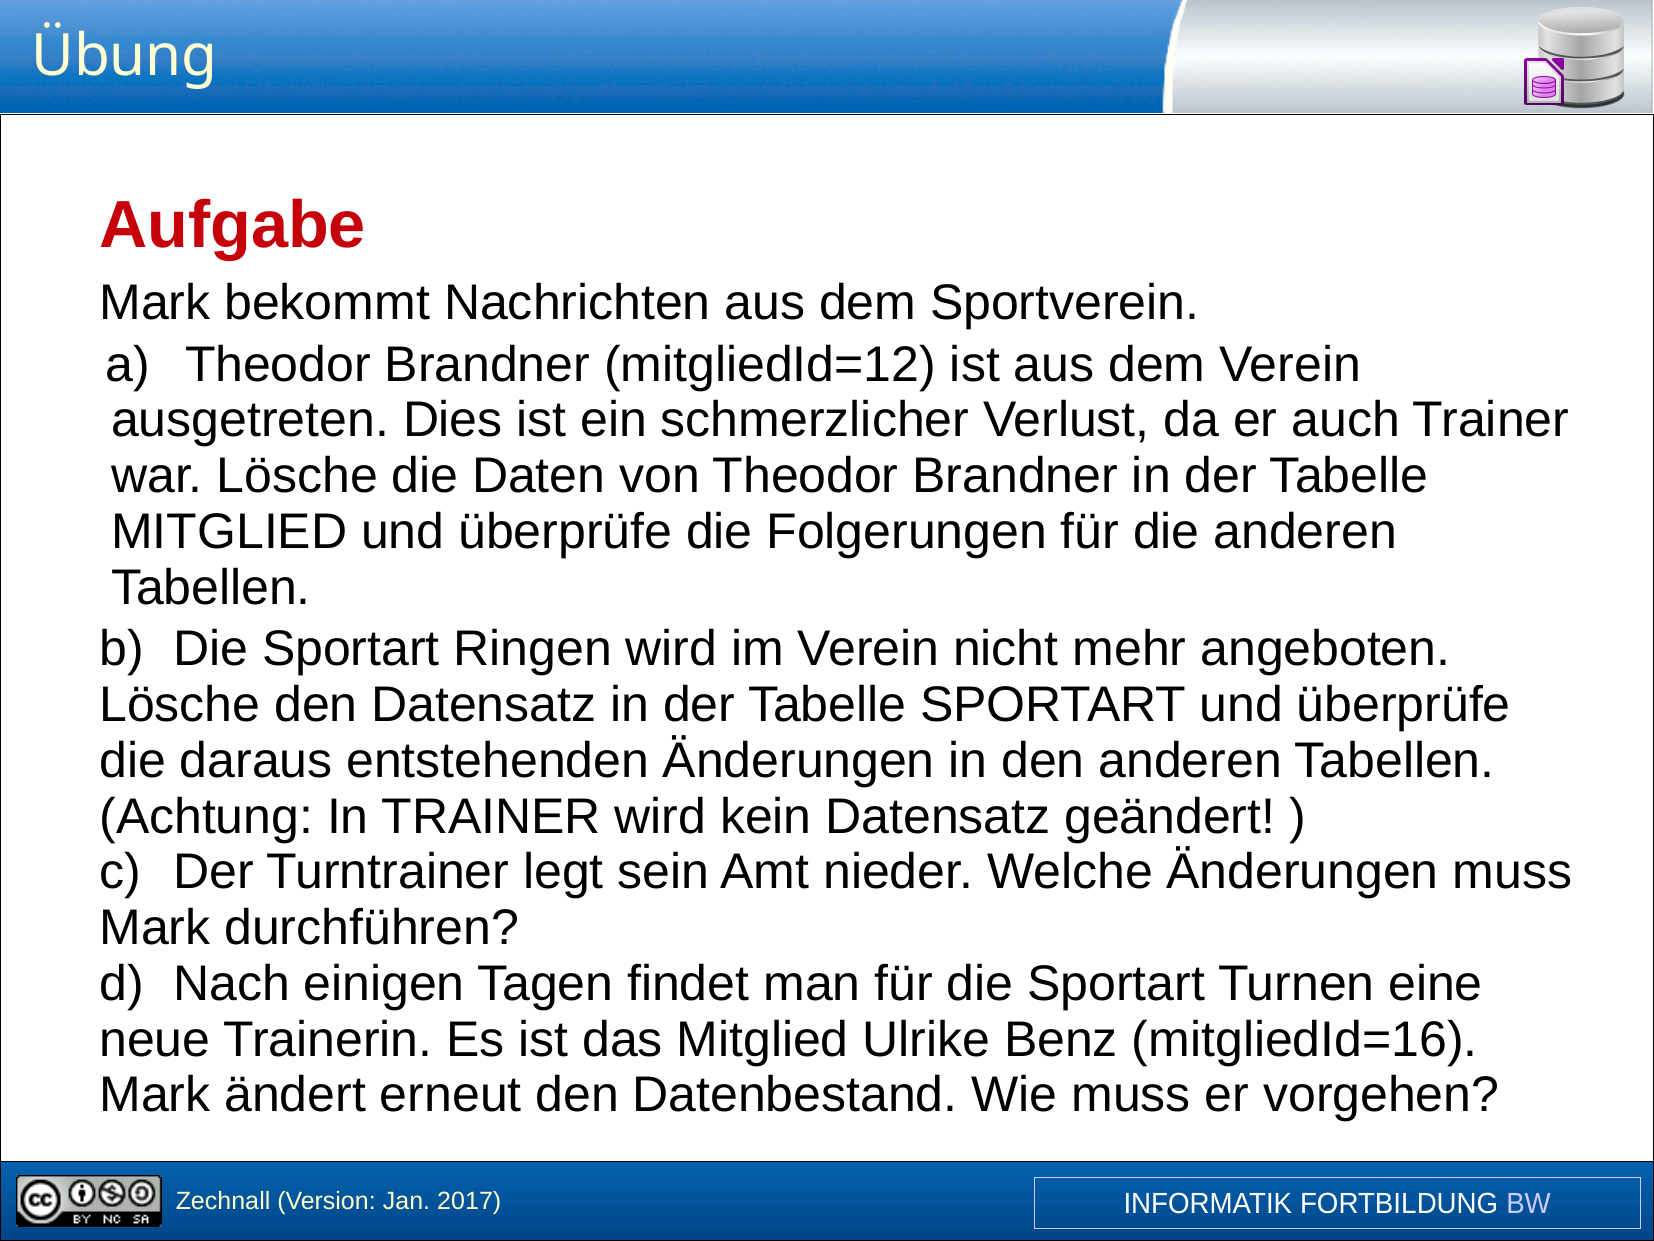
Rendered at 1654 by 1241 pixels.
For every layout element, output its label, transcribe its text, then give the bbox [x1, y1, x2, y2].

picture [16, 1175, 162, 1227]
picture [0, 0, 1654, 113]
title Übung [31, 14, 1151, 92]
text_box Aufgabe Mark bekommt Nachrichten aus dem Sportverein. a) Theodor Brandner (mitgliedId=12) ist aus dem Verein ausgetreten. Dies ist ein schmerzlicher Verlust, da er auch Trainer war. Lösche die Daten von Theodor Brandner in der Tabelle MITGLIED und überprüfe die Folgerungen für die anderen Tabellen. b) Die Sportart Ringen wird im Verein nicht mehr angeboten. Lösche den Datensatz in der Tabelle SPORTART und überprüfe die daraus entstehenden Änderungen in den anderen Tabellen. (Achtung: In TRAINER wird kein Datensatz geändert! ) c) Der Turntrainer legt sein Amt nieder. Welche Änderungen muss Mark durchführen? d) Nach einigen Tagen findet man für die Sportart Turnen eine neue Trainerin. Es ist das Mitglied Ulrike Benz (mitgliedId=16). Mark ändert erneut den Datenbestand. Wie muss er vorgehen? [84, 179, 1594, 1130]
